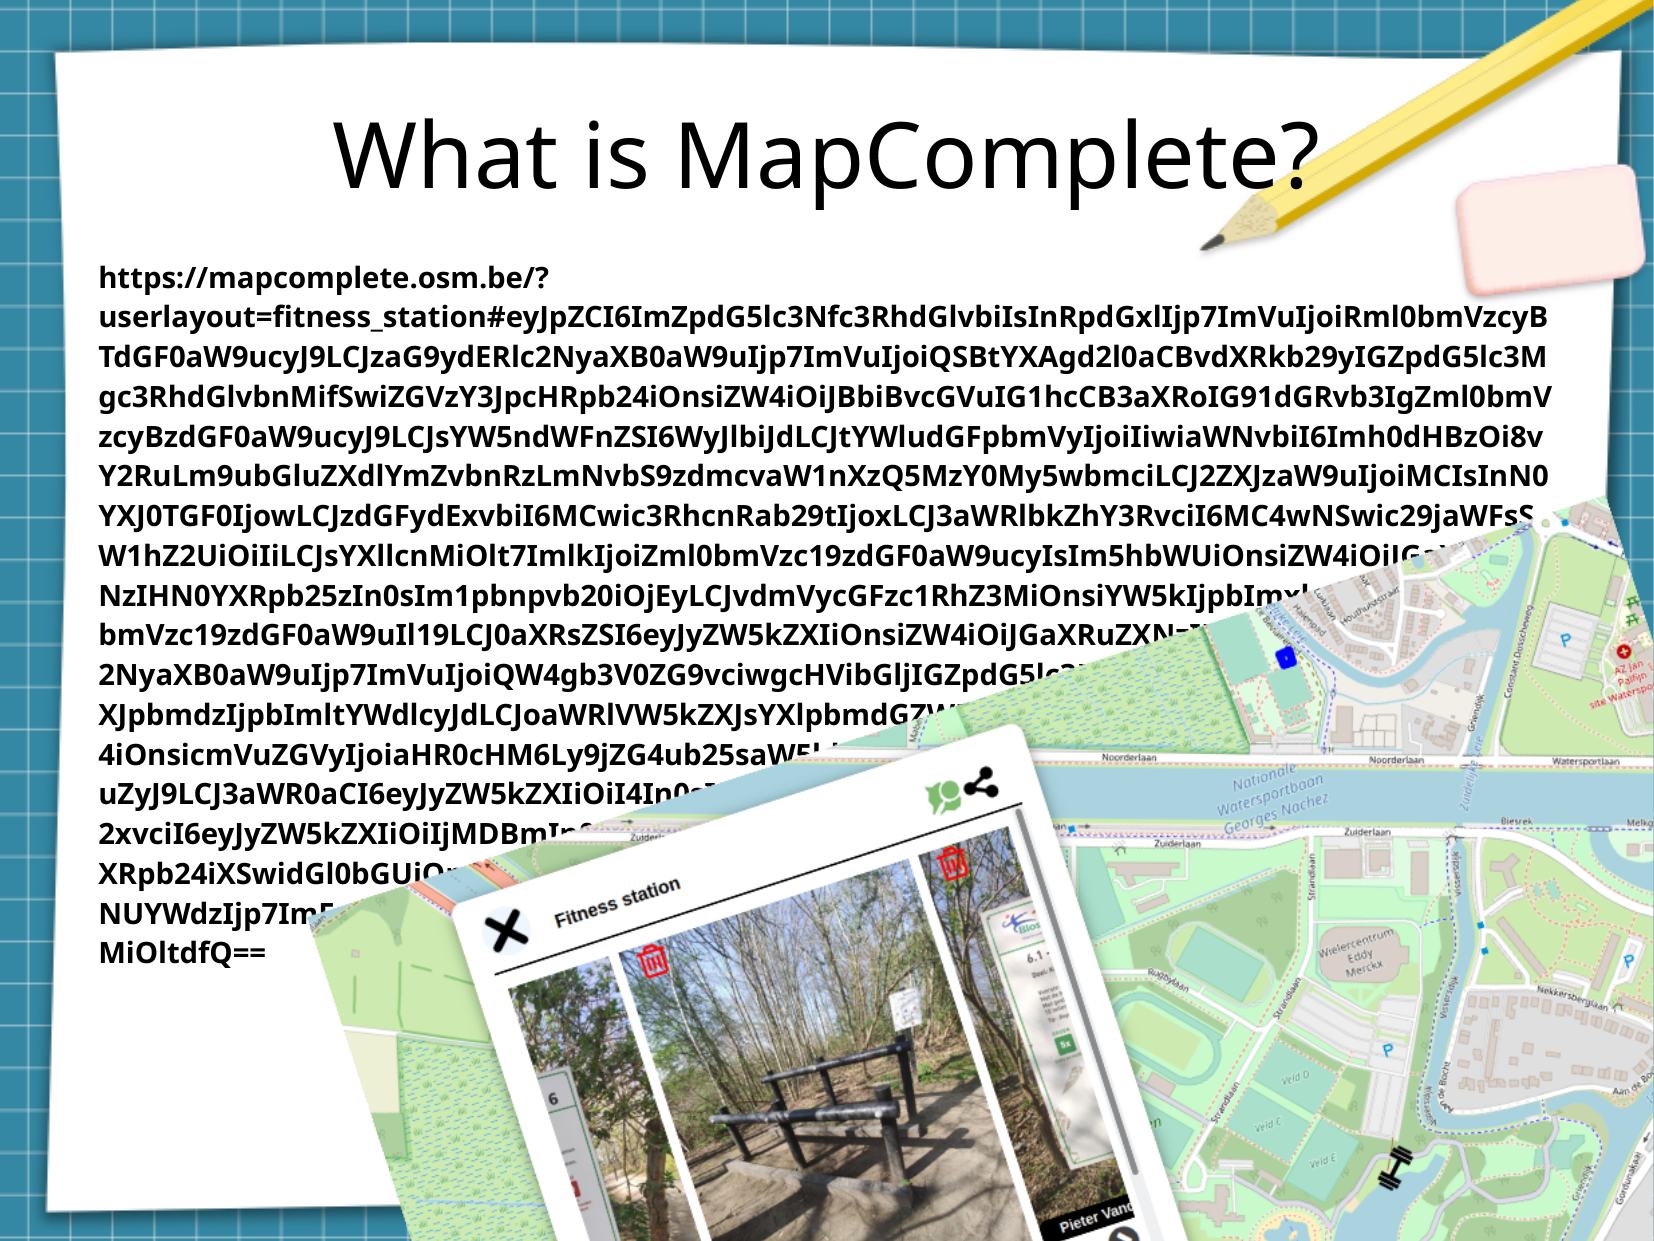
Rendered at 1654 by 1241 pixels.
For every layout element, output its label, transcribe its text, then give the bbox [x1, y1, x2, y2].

picture [0, 0, 1654, 1241]
title What is MapComplete? [82, 49, 1571, 257]
list https://mapcomplete.osm.be/?userlayout=fitness_station#eyJpZCI6ImZpdG5lc3Nfc3RhdGlvbiIsInRpdGxlIjp7ImVuIjoiRml0bmVzcyBTdGF0aW9ucyJ9LCJzaG9ydERlc2NyaXB0aW9uIjp7ImVuIjoiQSBtYXAgd2l0aCBvdXRkb29yIGZpdG5lc3Mgc3RhdGlvbnMifSwiZGVzY3JpcHRpb24iOnsiZW4iOiJBbiBvcGVuIG1hcCB3aXRoIG91dGRvb3IgZml0bmVzcyBzdGF0aW9ucyJ9LCJsYW5ndWFnZSI6WyJlbiJdLCJtYWludGFpbmVyIjoiIiwiaWNvbiI6Imh0dHBzOi8vY2RuLm9ubGluZXdlYmZvbnRzLmNvbS9zdmcvaW1nXzQ5MzY0My5wbmciLCJ2ZXJzaW9uIjoiMCIsInN0YXJ0TGF0IjowLCJzdGFydExvbiI6MCwic3RhcnRab29tIjoxLCJ3aWRlbkZhY3RvciI6MC4wNSwic29jaWFsSW1hZ2UiOiIiLCJsYXllcnMiOlt7ImlkIjoiZml0bmVzc19zdGF0aW9ucyIsIm5hbWUiOnsiZW4iOiJGaXRuZXNzIHN0YXRpb25zIn0sIm1pbnpvb20iOjEyLCJvdmVycGFzc1RhZ3MiOnsiYW5kIjpbImxlaXN1cmU9Zml0bmVzc19zdGF0aW9uIl19LCJ0aXRsZSI6eyJyZW5kZXIiOnsiZW4iOiJGaXRuZXNzIHN0YXRpb24ifX0sImRlc2NyaXB0aW9uIjp7ImVuIjoiQW4gb3V0ZG9vciwgcHVibGljIGZpdG5lc3Mgc3RhdGlvbiJ9LCJ0YWdSZW5kZXJpbmdzIjpbImltYWdlcyJdLCJoaWRlVW5kZXJsYXlpbmdGZWF0dXJlc01pblBlcmNlbnRhZ2UiOjAsImljb24iOnsicmVuZGVyIjoiaHR0cHM6Ly9jZG4ub25saW5ld2ViZm9udHMuY29tL3N2Zy9pbWdfNDkzNjQzLnBuZyJ9LCJ3aWR0aCI6eyJyZW5kZXIiOiI4In0sImljb25TaXplIjp7InJlbmRlciI6IjQwLDQwLGNlbnRlciJ9LCJjb2xvciI6eyJyZW5kZXIiOiIjMDBmIn0sInByZXNldHMiOlt7InRhZ3MiOlsibGVpc3VyZT1maXRuZXNzX3N0YXRpb24iXSwidGl0bGUiOnsiZW4iOiJGaXRuZXNzIHN0YXRpb24ifX1dLCJvc21Tb3VyY2UiOnsib3ZlcnBhc3NUYWdzIjp7ImFuZCI6WyJsZWlzdXJlPWZpdG5lc3Nfc3RhdGlvbiJdfX19XSwicm9hbWluZ1JlbmRlcmluZ3MiOltdfQ== [67, 256, 1556, 977]
